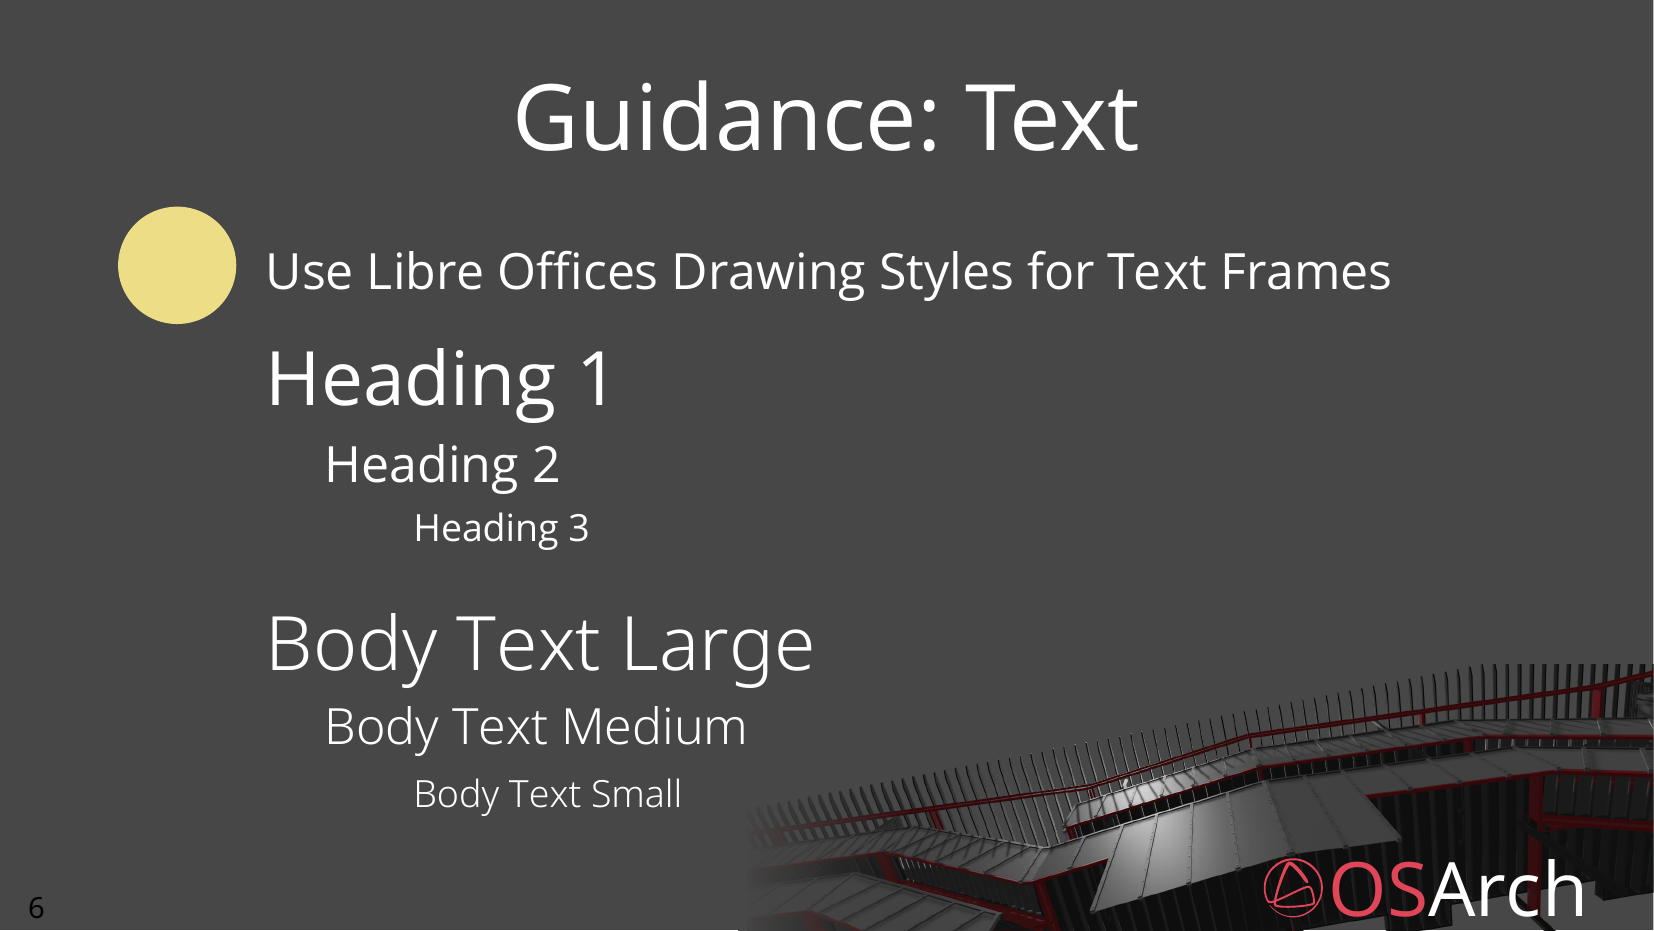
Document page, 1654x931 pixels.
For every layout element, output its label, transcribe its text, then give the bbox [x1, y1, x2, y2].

title Guidance: Text [82, 37, 1571, 193]
text_box Heading 2 [324, 428, 709, 518]
text_box Body Text Small [413, 767, 1004, 857]
text_box Heading 1 [265, 325, 916, 428]
text_box Heading 3 [413, 501, 945, 590]
text_box Body Text Large [265, 590, 1241, 681]
picture [747, 664, 1654, 931]
text_box [118, 206, 237, 325]
text_box Use Libre Offices Drawing Styles for Text Frames [265, 236, 1595, 325]
text_box Body Text Medium [324, 691, 1004, 780]
